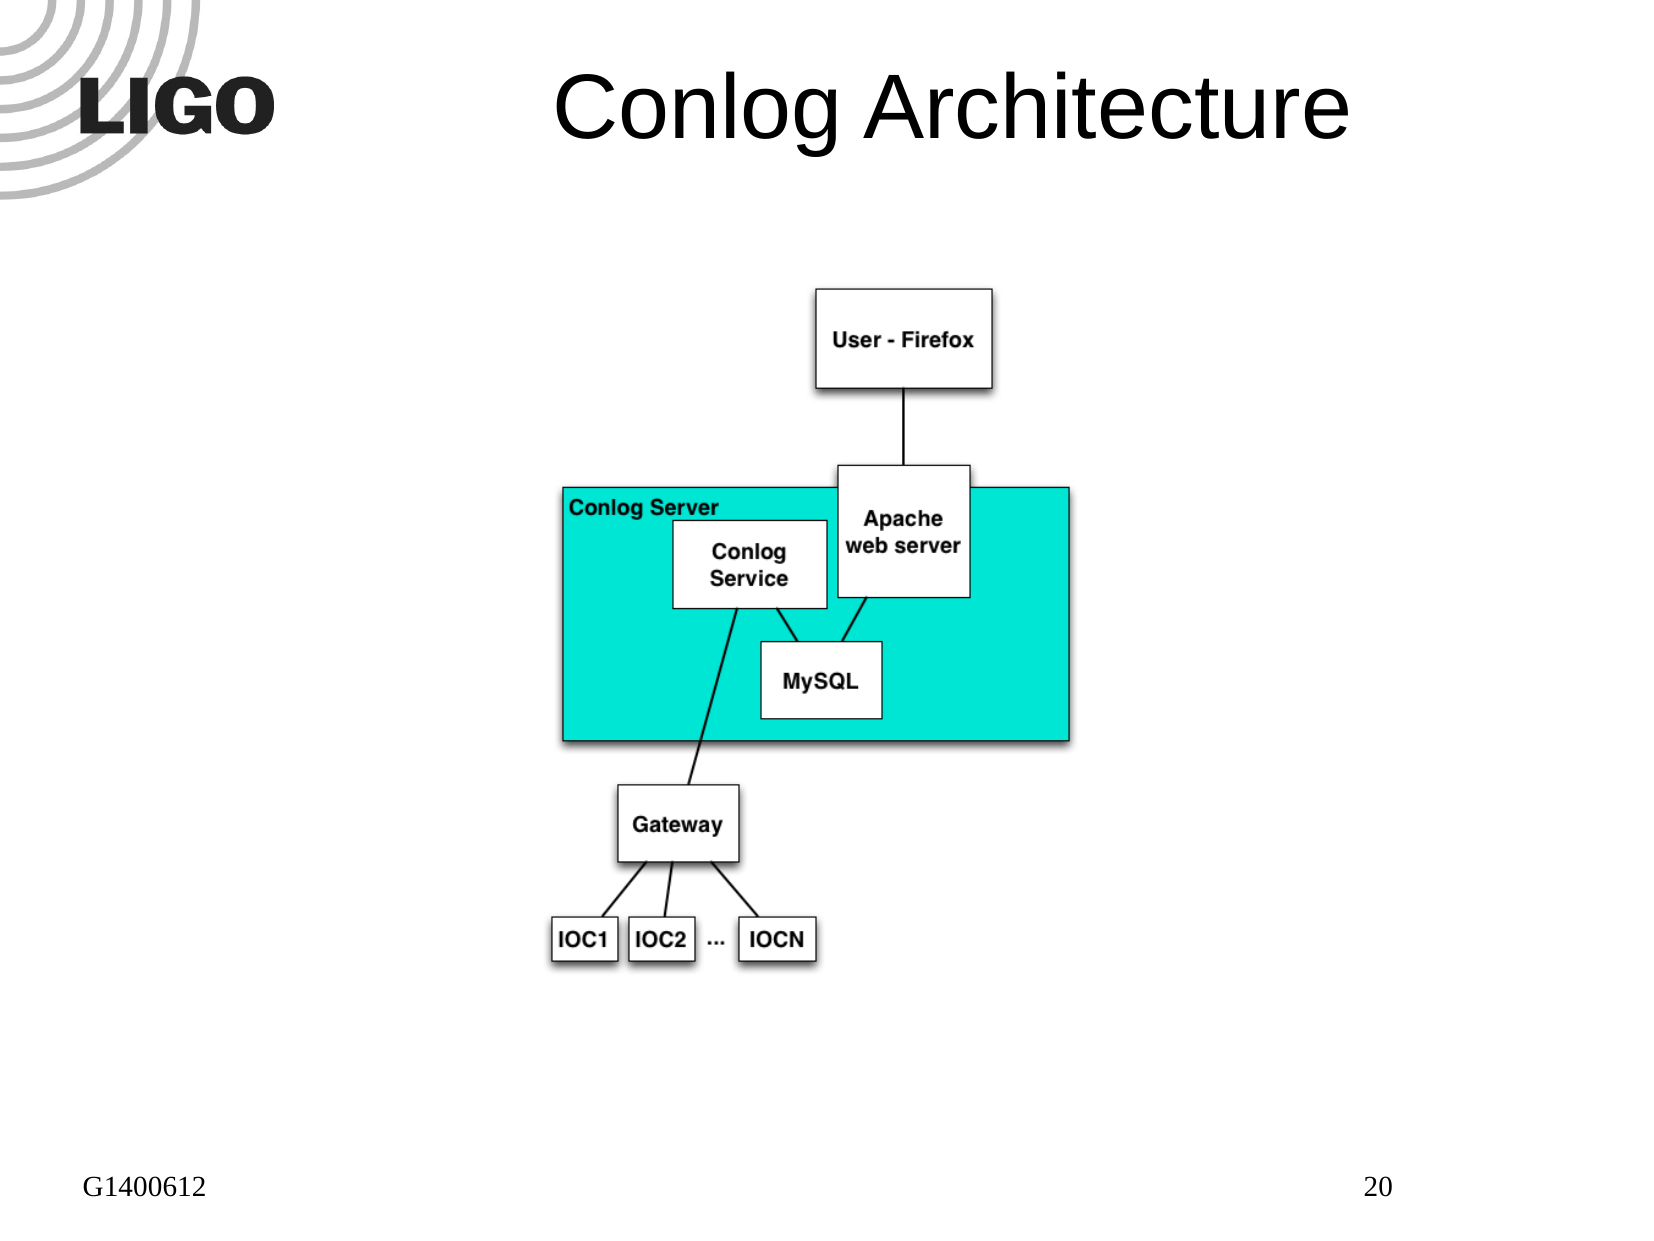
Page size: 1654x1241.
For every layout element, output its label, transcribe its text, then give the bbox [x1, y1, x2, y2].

title Conlog Architecture [315, 2, 1591, 211]
picture [527, 269, 1093, 990]
picture [0, 0, 274, 200]
